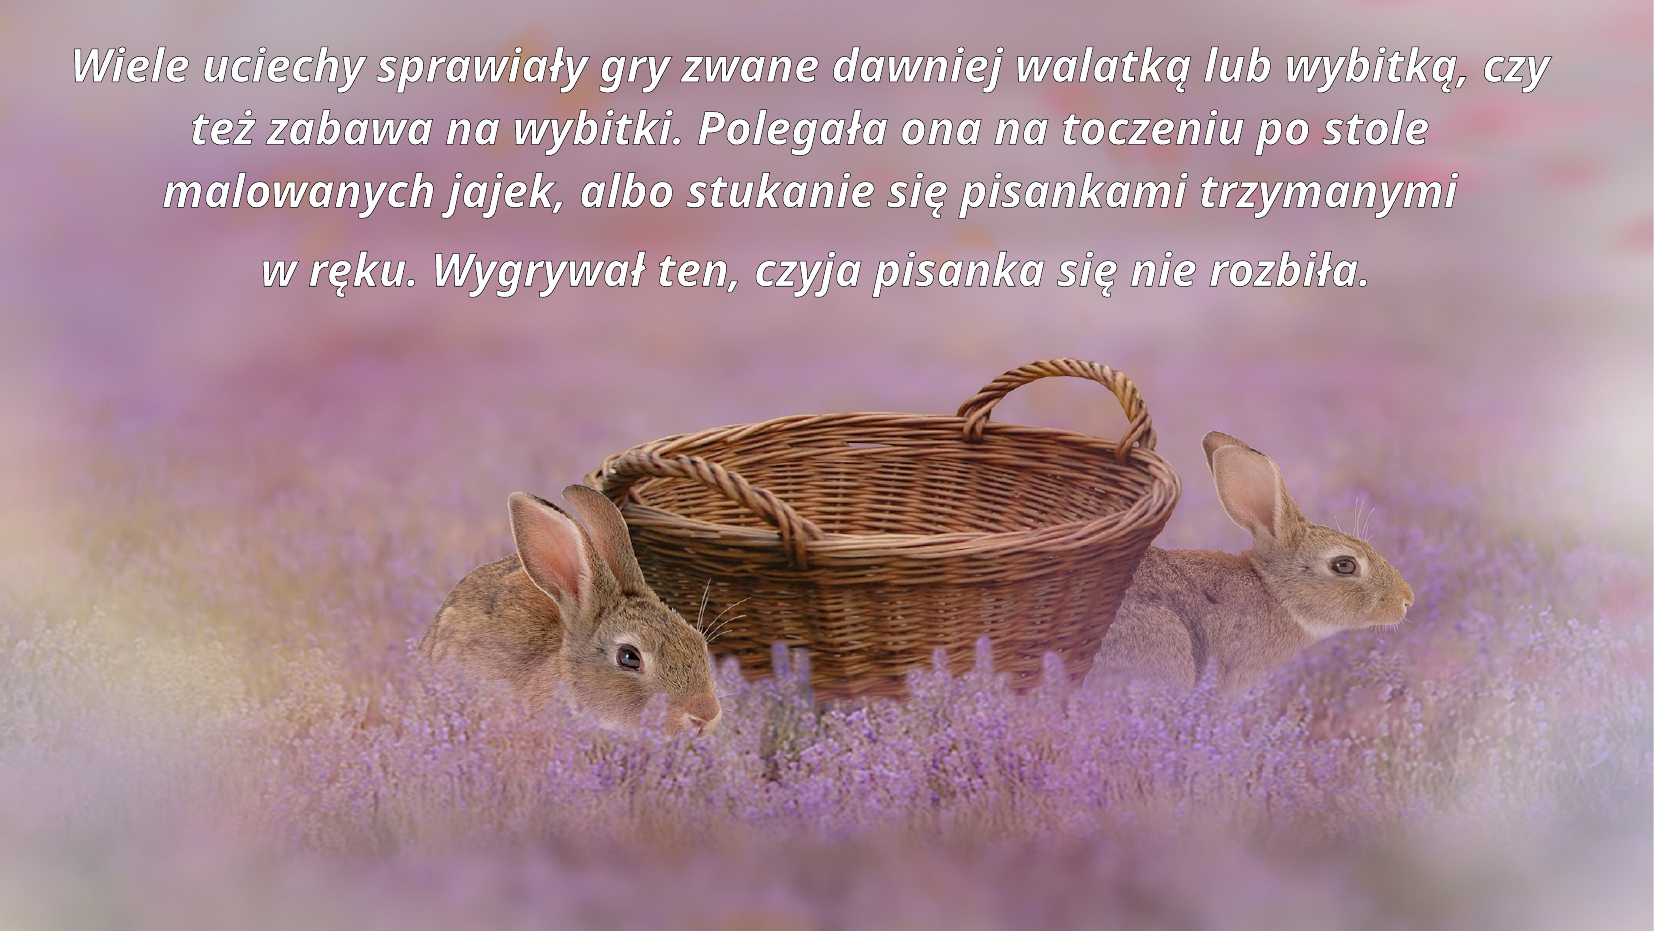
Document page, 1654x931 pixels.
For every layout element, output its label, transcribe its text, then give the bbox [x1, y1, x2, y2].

list Wiele uciechy sprawiały gry zwane dawniej walatką lub wybitką, czy też zabawa na wybitki. Polegała ona na toczeniu po stole malowanych jajek, albo stukanie się pisankami trzymanymi w ręku. Wygrywał ten, czyja pisanka się nie rozbiła. [61, 32, 1550, 304]
picture [0, 0, 1654, 931]
